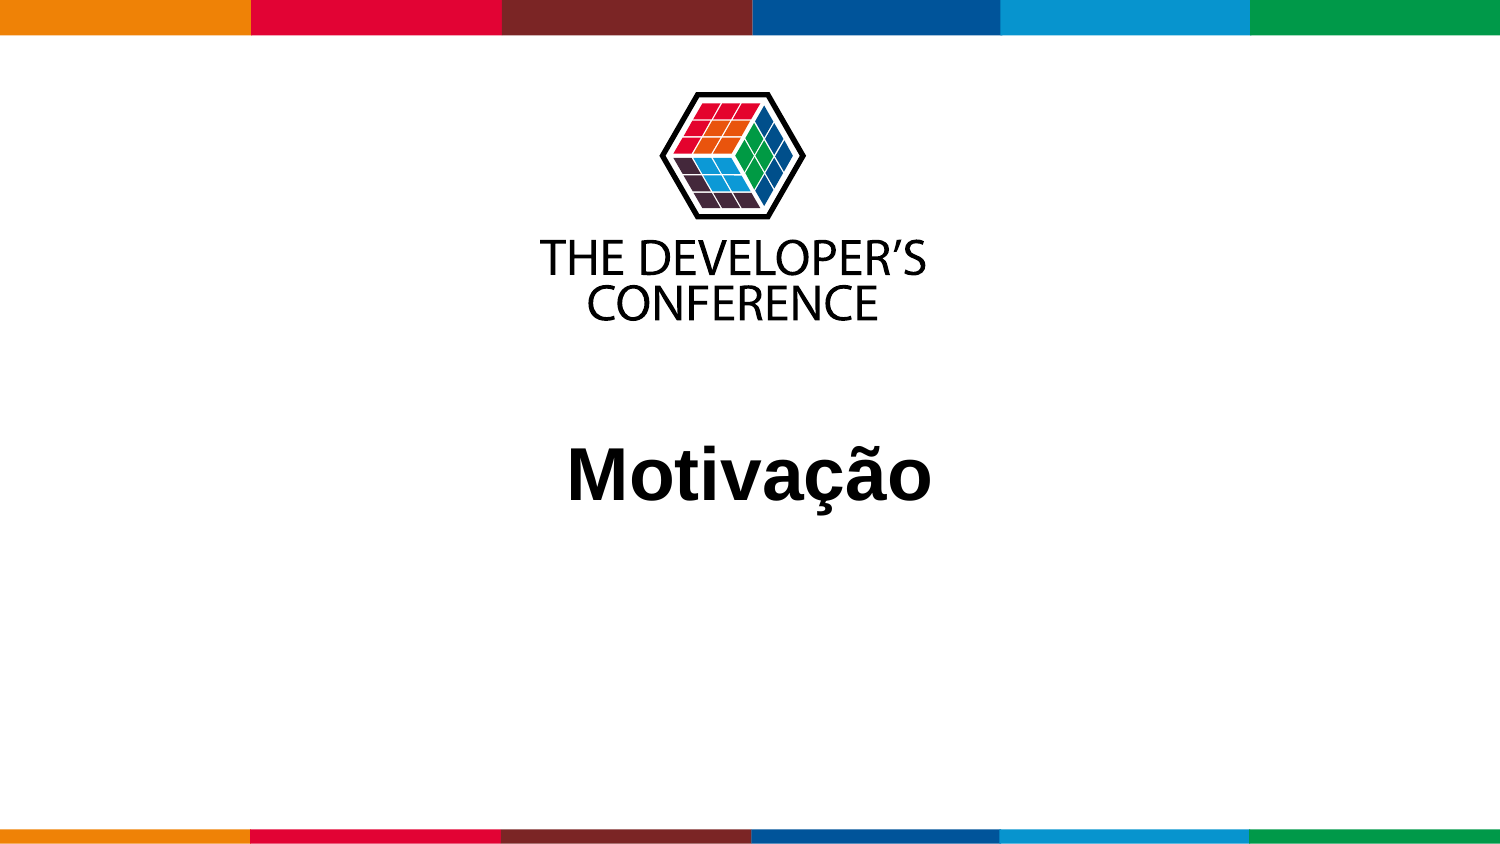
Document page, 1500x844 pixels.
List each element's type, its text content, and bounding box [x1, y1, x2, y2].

subtitle Motivação [41, 191, 1459, 750]
